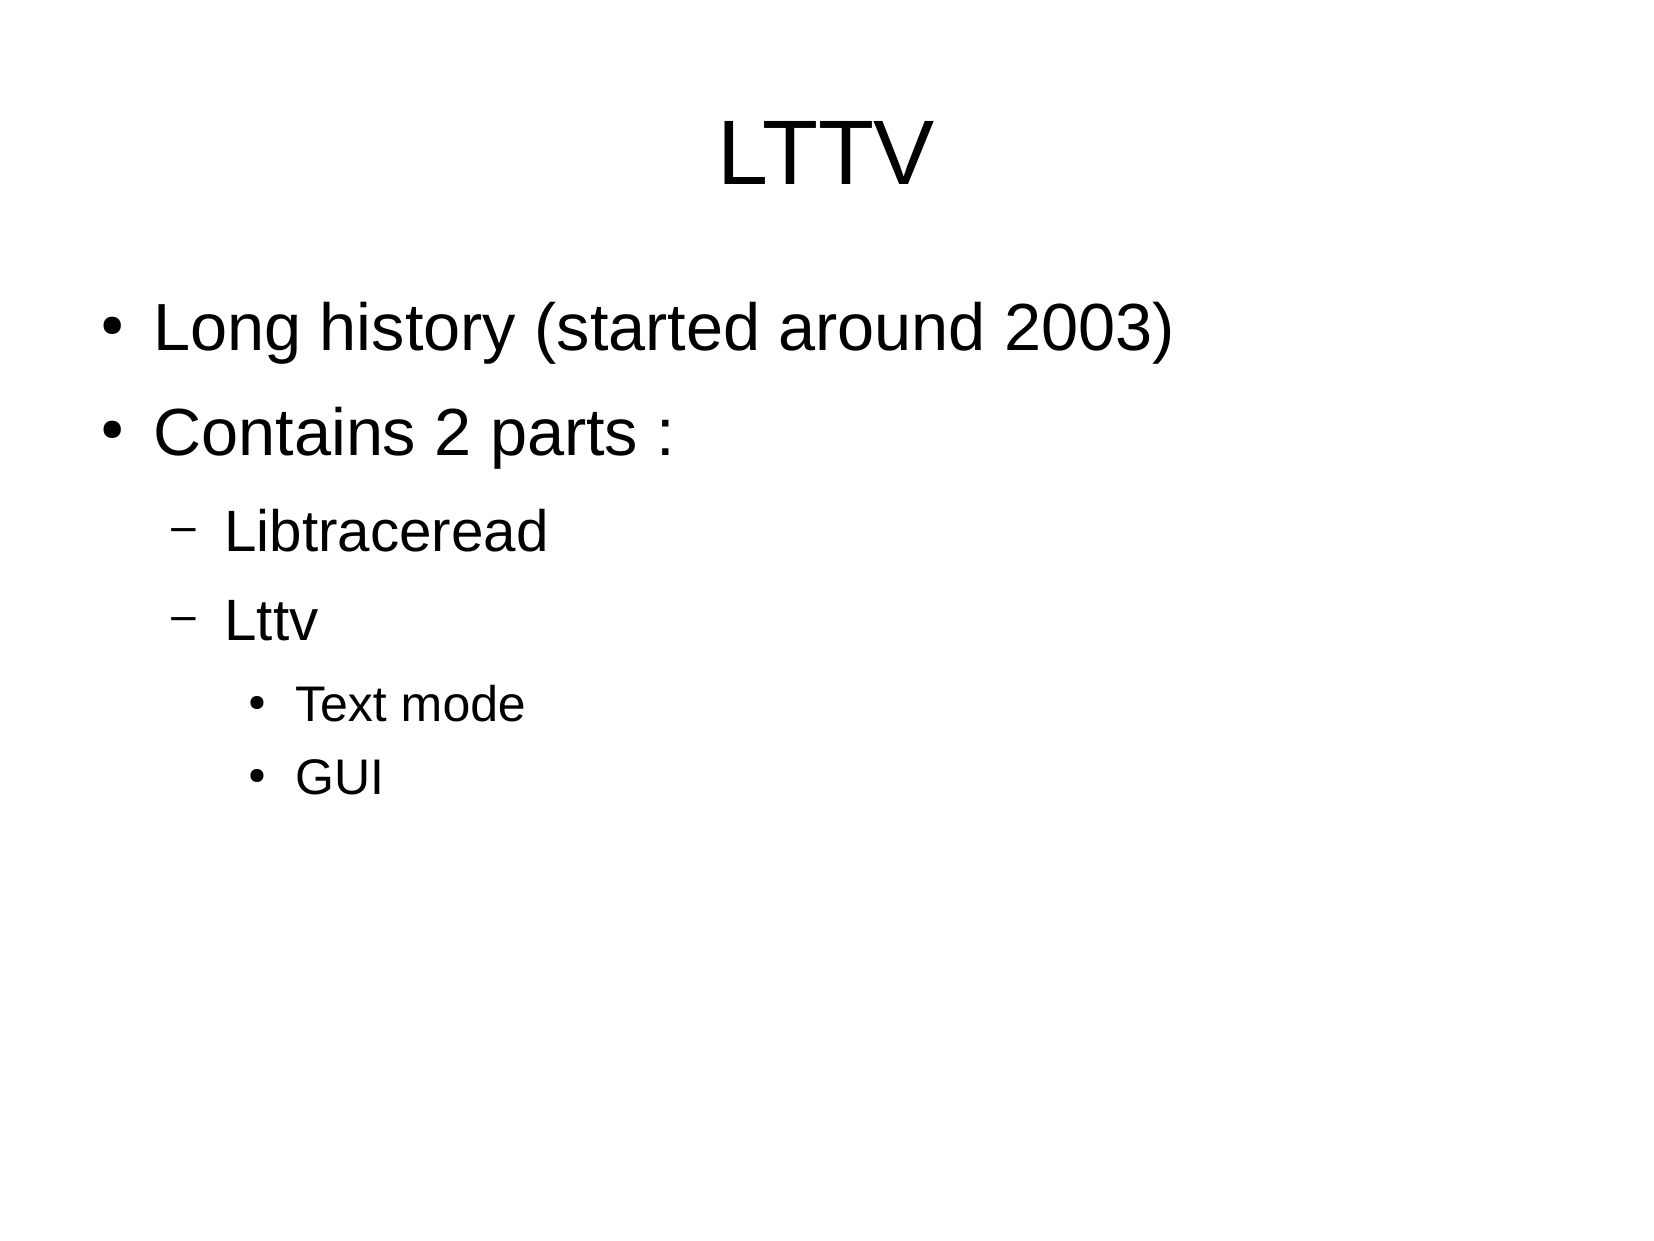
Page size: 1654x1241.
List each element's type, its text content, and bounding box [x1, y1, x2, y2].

title LTTV [82, 49, 1571, 257]
list Long history (started around 2003) Contains 2 parts : Libtraceread Lttv Text mode GUI [82, 290, 1538, 1010]
